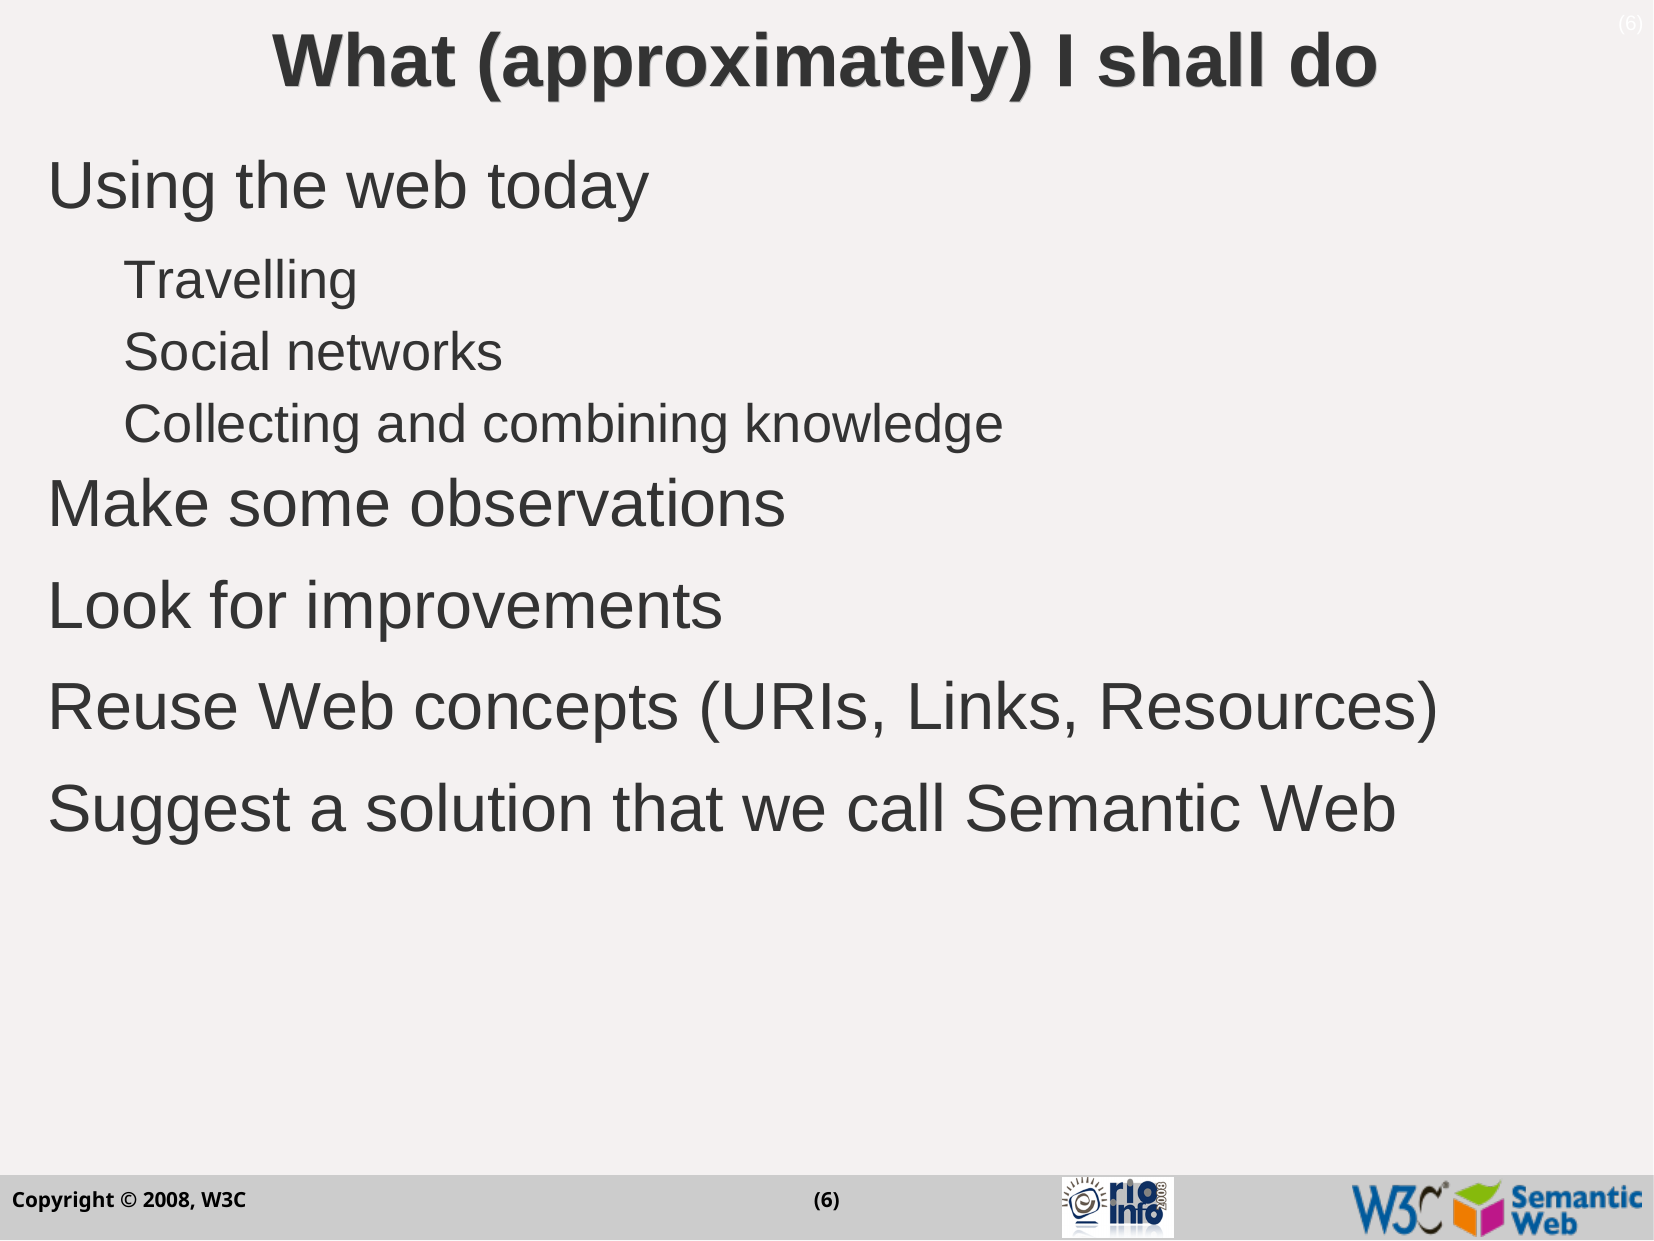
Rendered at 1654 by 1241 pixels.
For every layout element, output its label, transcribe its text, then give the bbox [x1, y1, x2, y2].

picture [1352, 1178, 1642, 1237]
list Using the web today Travelling Social networks Collecting and combining knowledge Make some observations Look for improvements Reuse Web concepts (URIs, Links, Resources) Suggest a solution that we call Semantic Web [29, 147, 1624, 1119]
picture [1062, 1177, 1174, 1238]
title What (approximately) I shall do [0, 0, 1654, 119]
